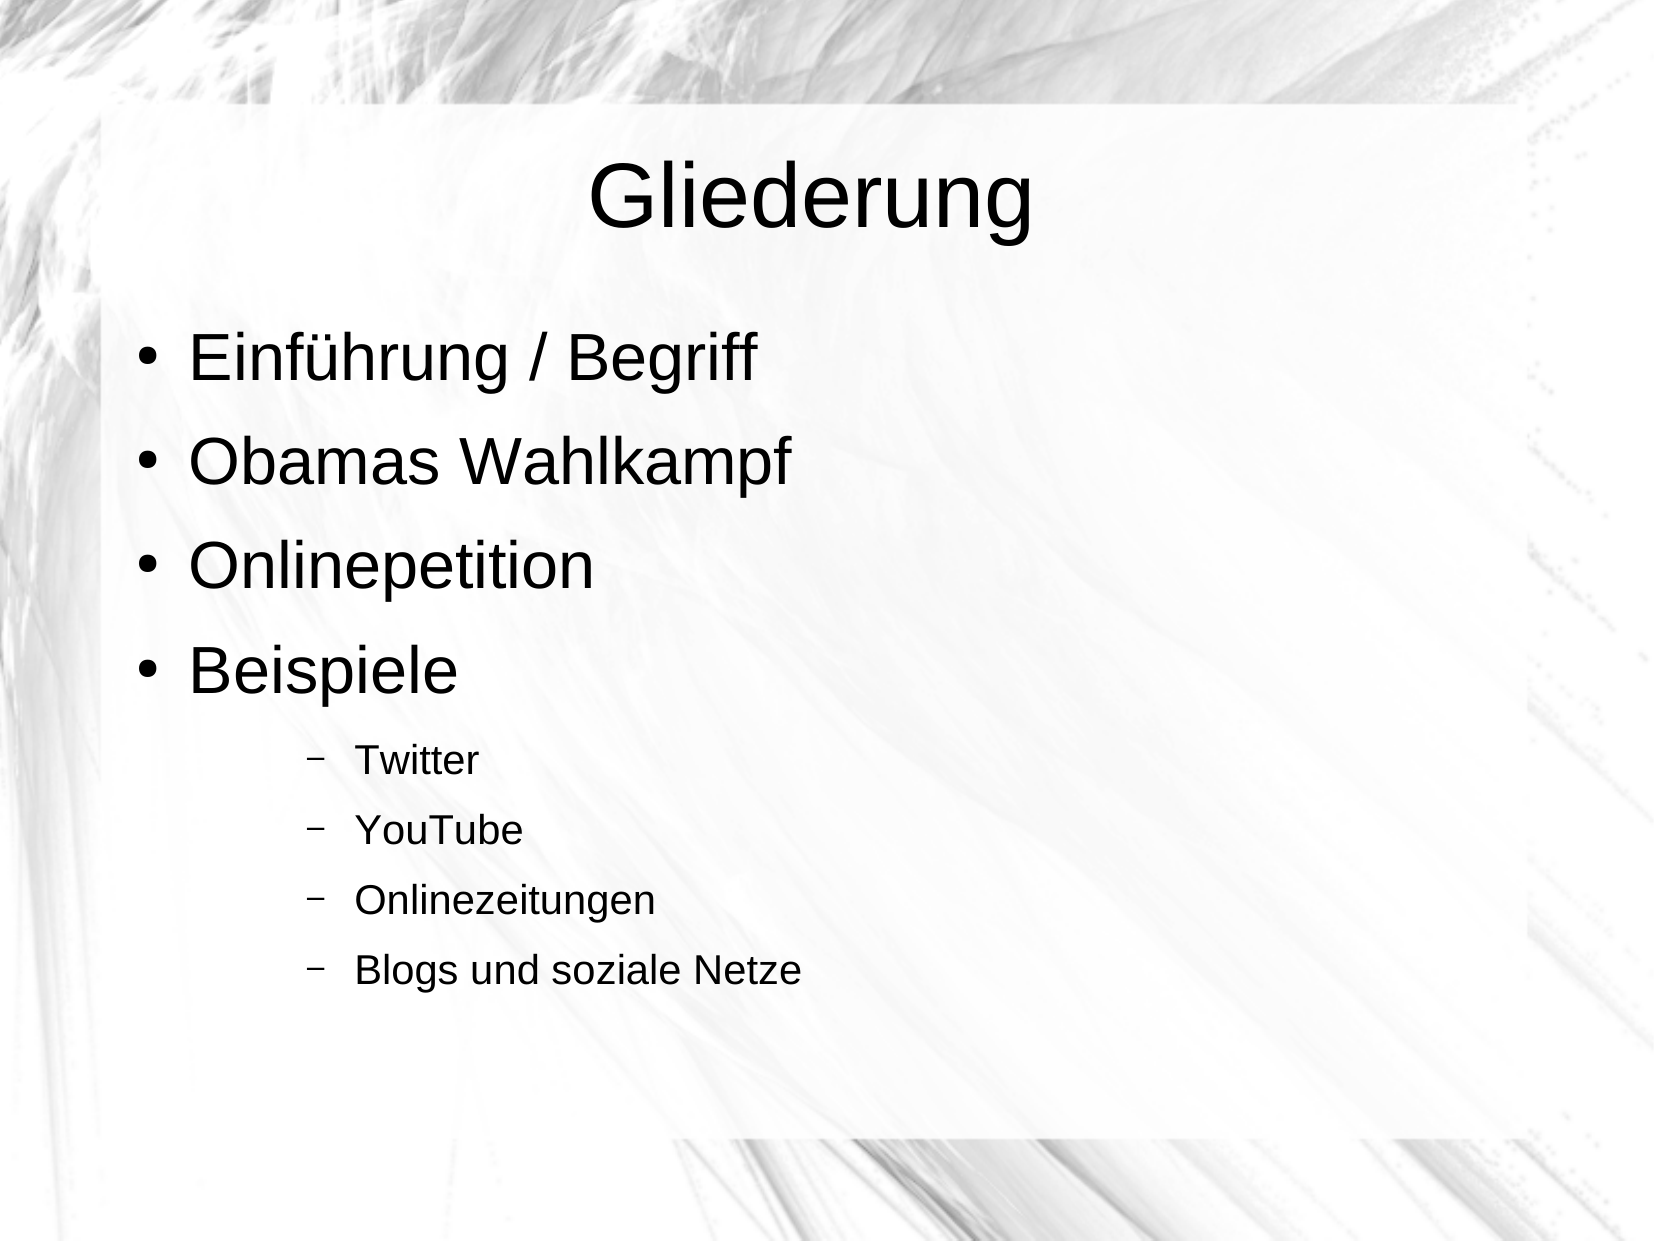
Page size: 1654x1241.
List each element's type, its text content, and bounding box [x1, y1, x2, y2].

picture [0, 0, 1654, 1241]
list Einführung / Begriff Obamas Wahlkampf Onlinepetition Beispiele Twitter YouTube Onlinezeitungen Blogs und soziale Netze [118, 319, 1571, 1124]
title Gliederung [118, 112, 1506, 281]
